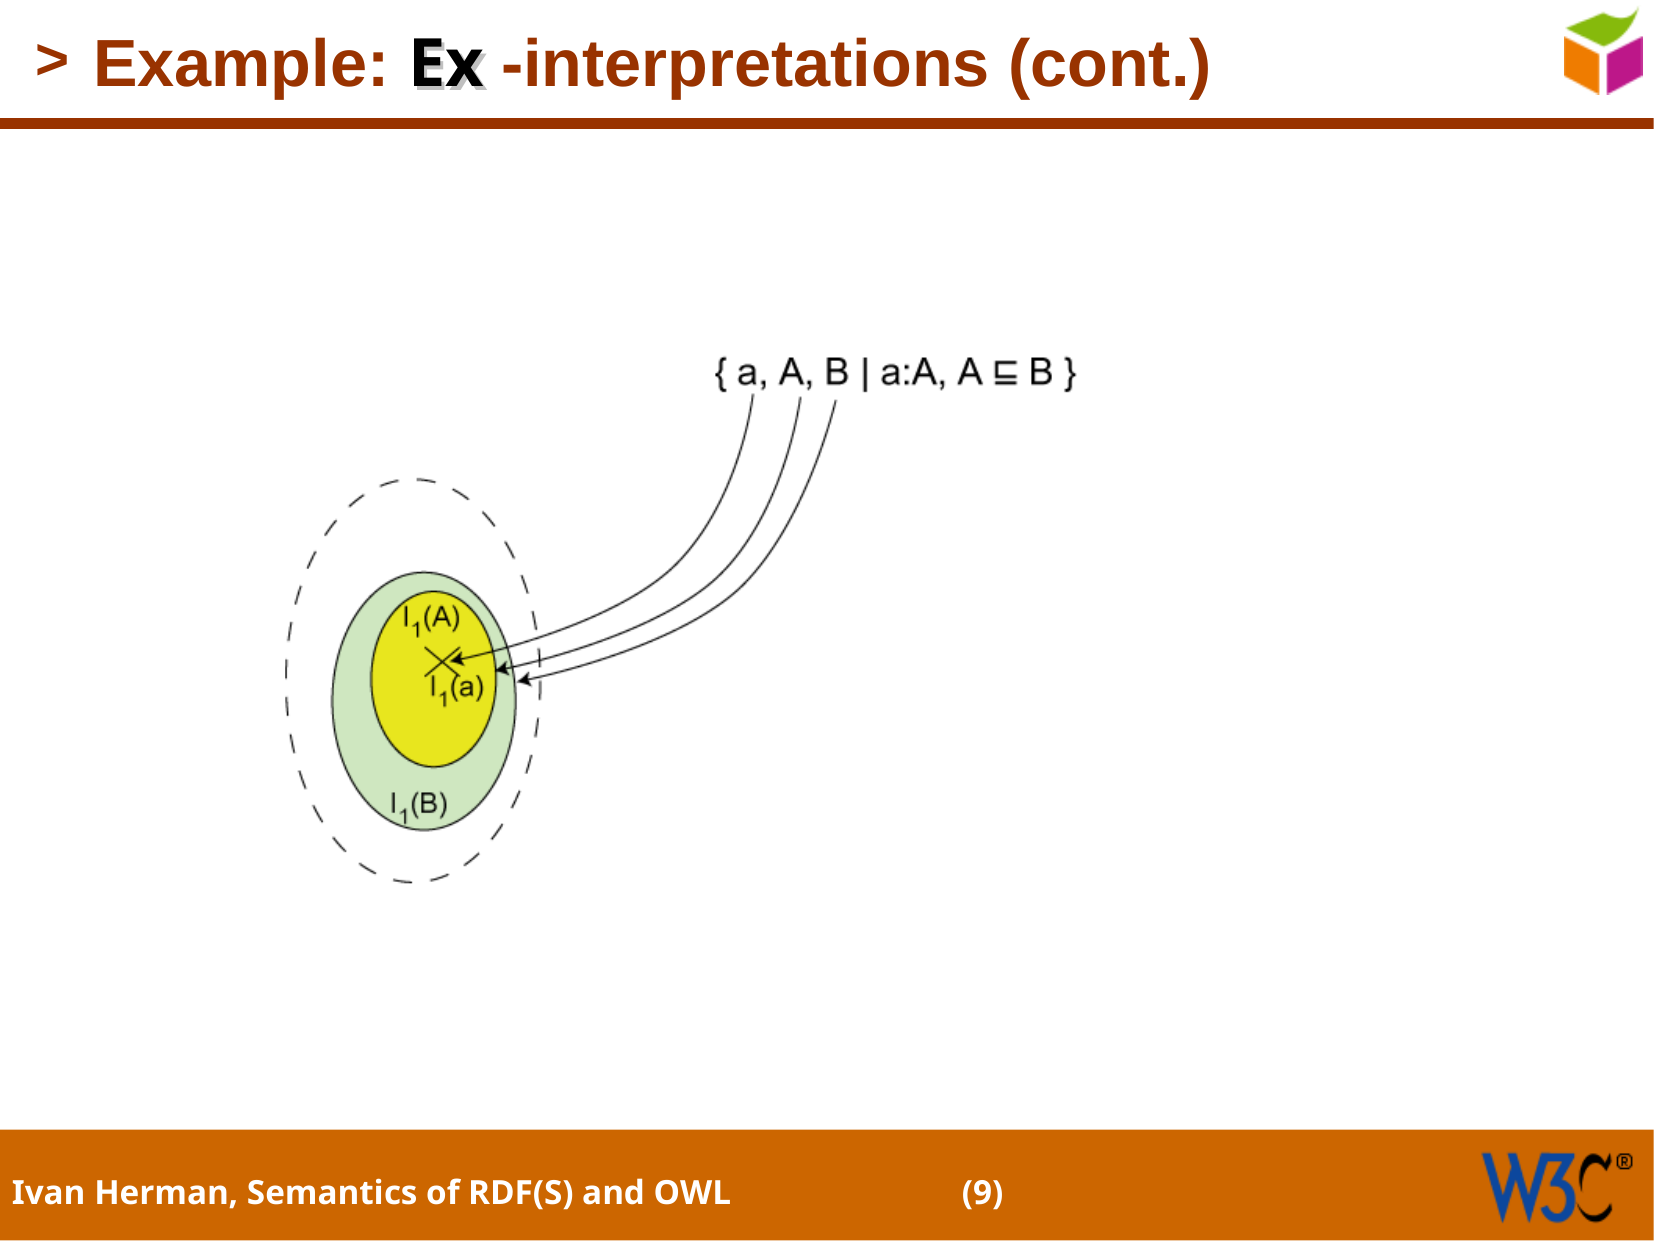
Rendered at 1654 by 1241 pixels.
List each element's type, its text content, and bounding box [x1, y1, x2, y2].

picture [1564, 5, 1643, 95]
picture [284, 350, 1382, 896]
title Example: Ex -interpretations (cont.) [93, 0, 1493, 119]
picture [1477, 1149, 1639, 1228]
